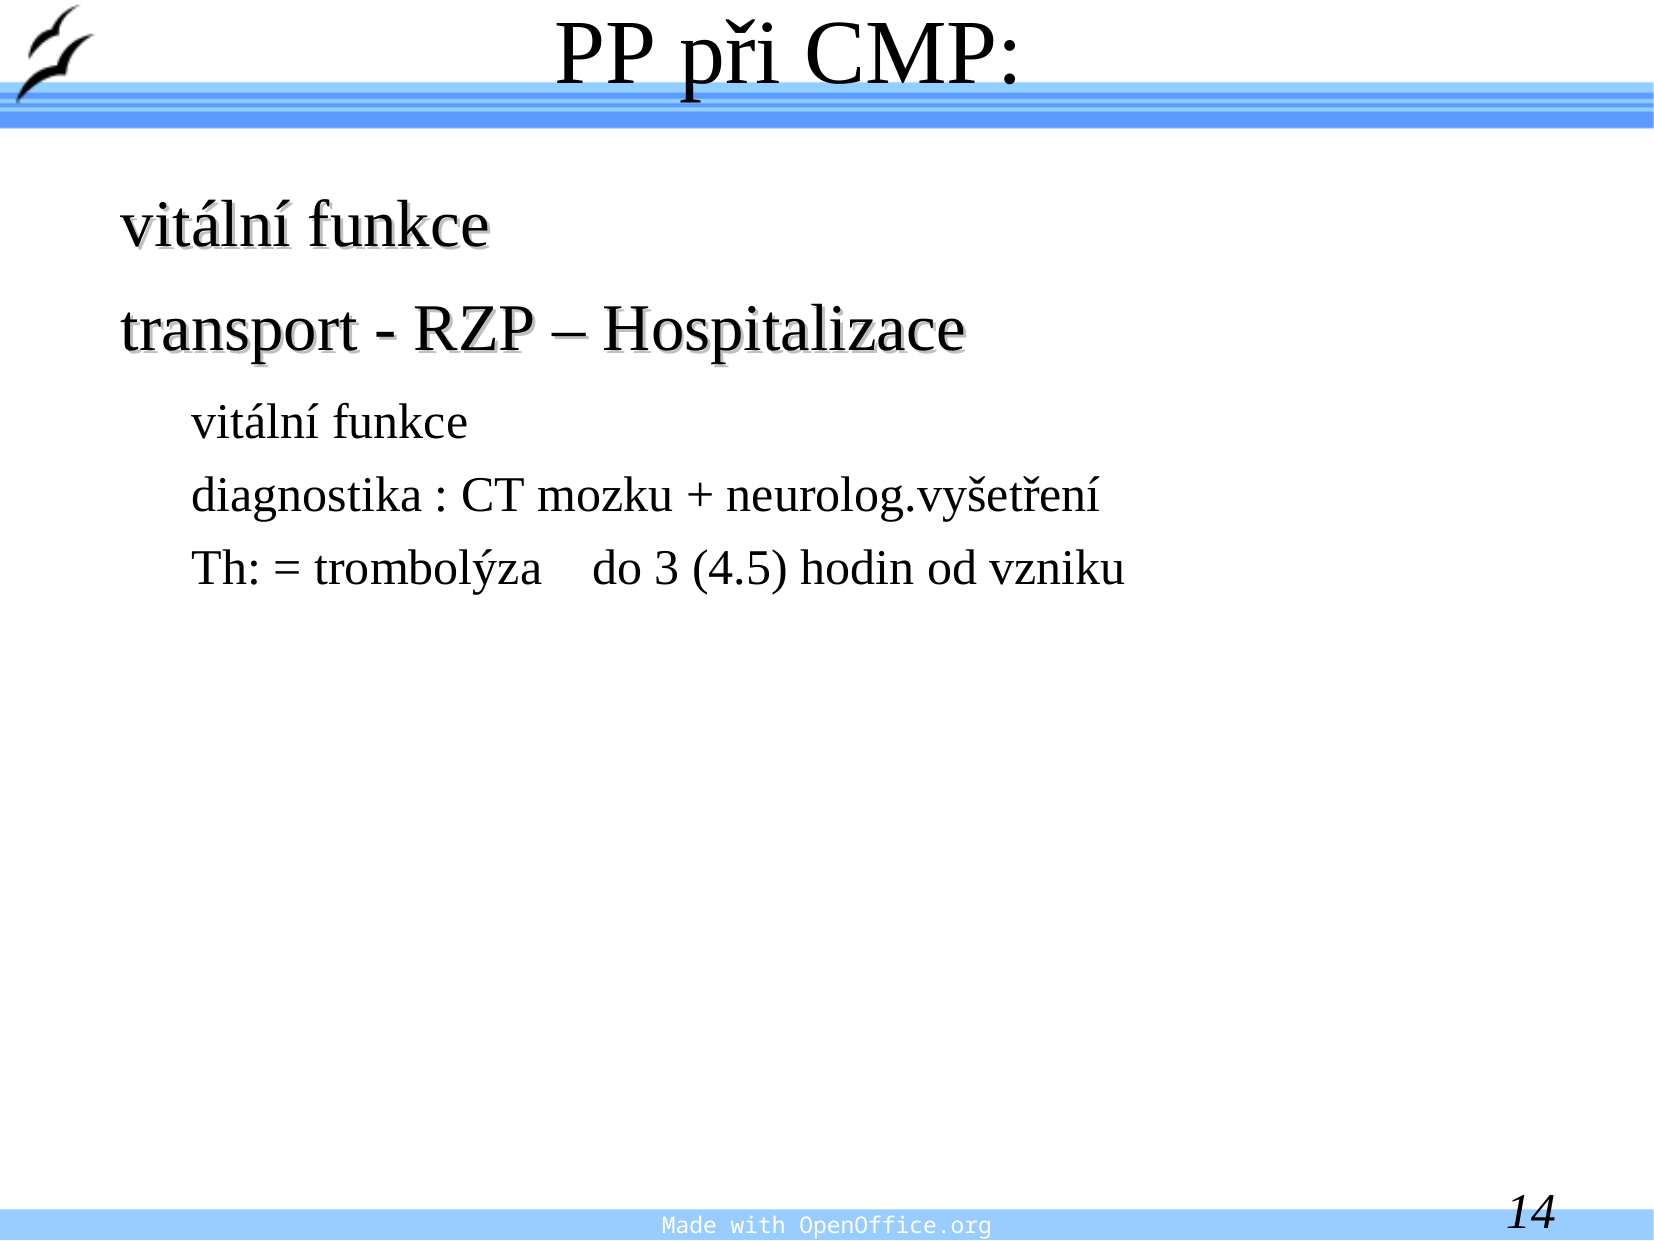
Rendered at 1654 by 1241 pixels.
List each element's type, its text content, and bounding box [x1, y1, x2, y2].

title PP při CMP: [94, 0, 1507, 107]
list vitální funkce transport - RZP – Hospitalizace vitální funkce diagnostika : CT mozku + neurolog.vyšetření Th: = trombolýza do 3 (4.5) hodin od vzniku [120, 187, 1533, 1195]
picture [0, 0, 1654, 133]
